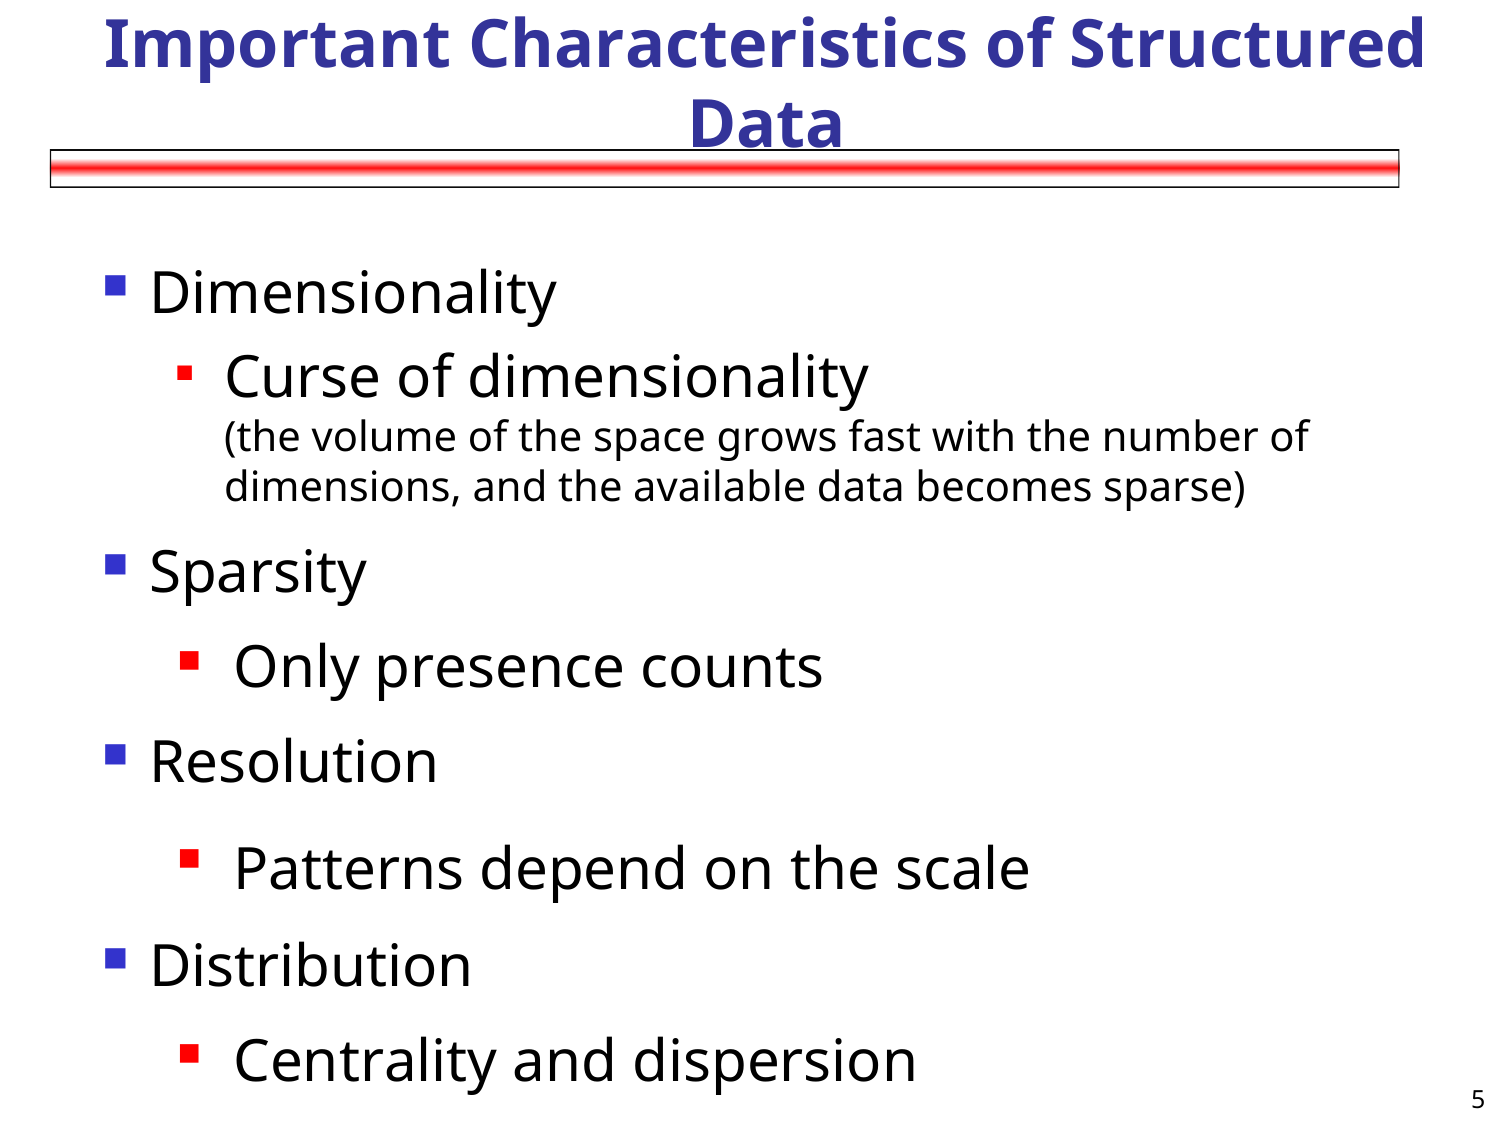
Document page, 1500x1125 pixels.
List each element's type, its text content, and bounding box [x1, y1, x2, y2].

text_box <number> [1187, 1062, 1500, 1125]
title Important Characteristics of Structured Data [62, 0, 1471, 169]
list Dimensionality Curse of dimensionality (the volume of the space grows fast with the number of dimensions, and the available data becomes sparse) Sparsity Only presence counts Resolution Patterns depend on the scale Distribution Centrality and dispersion [87, 237, 1403, 1101]
